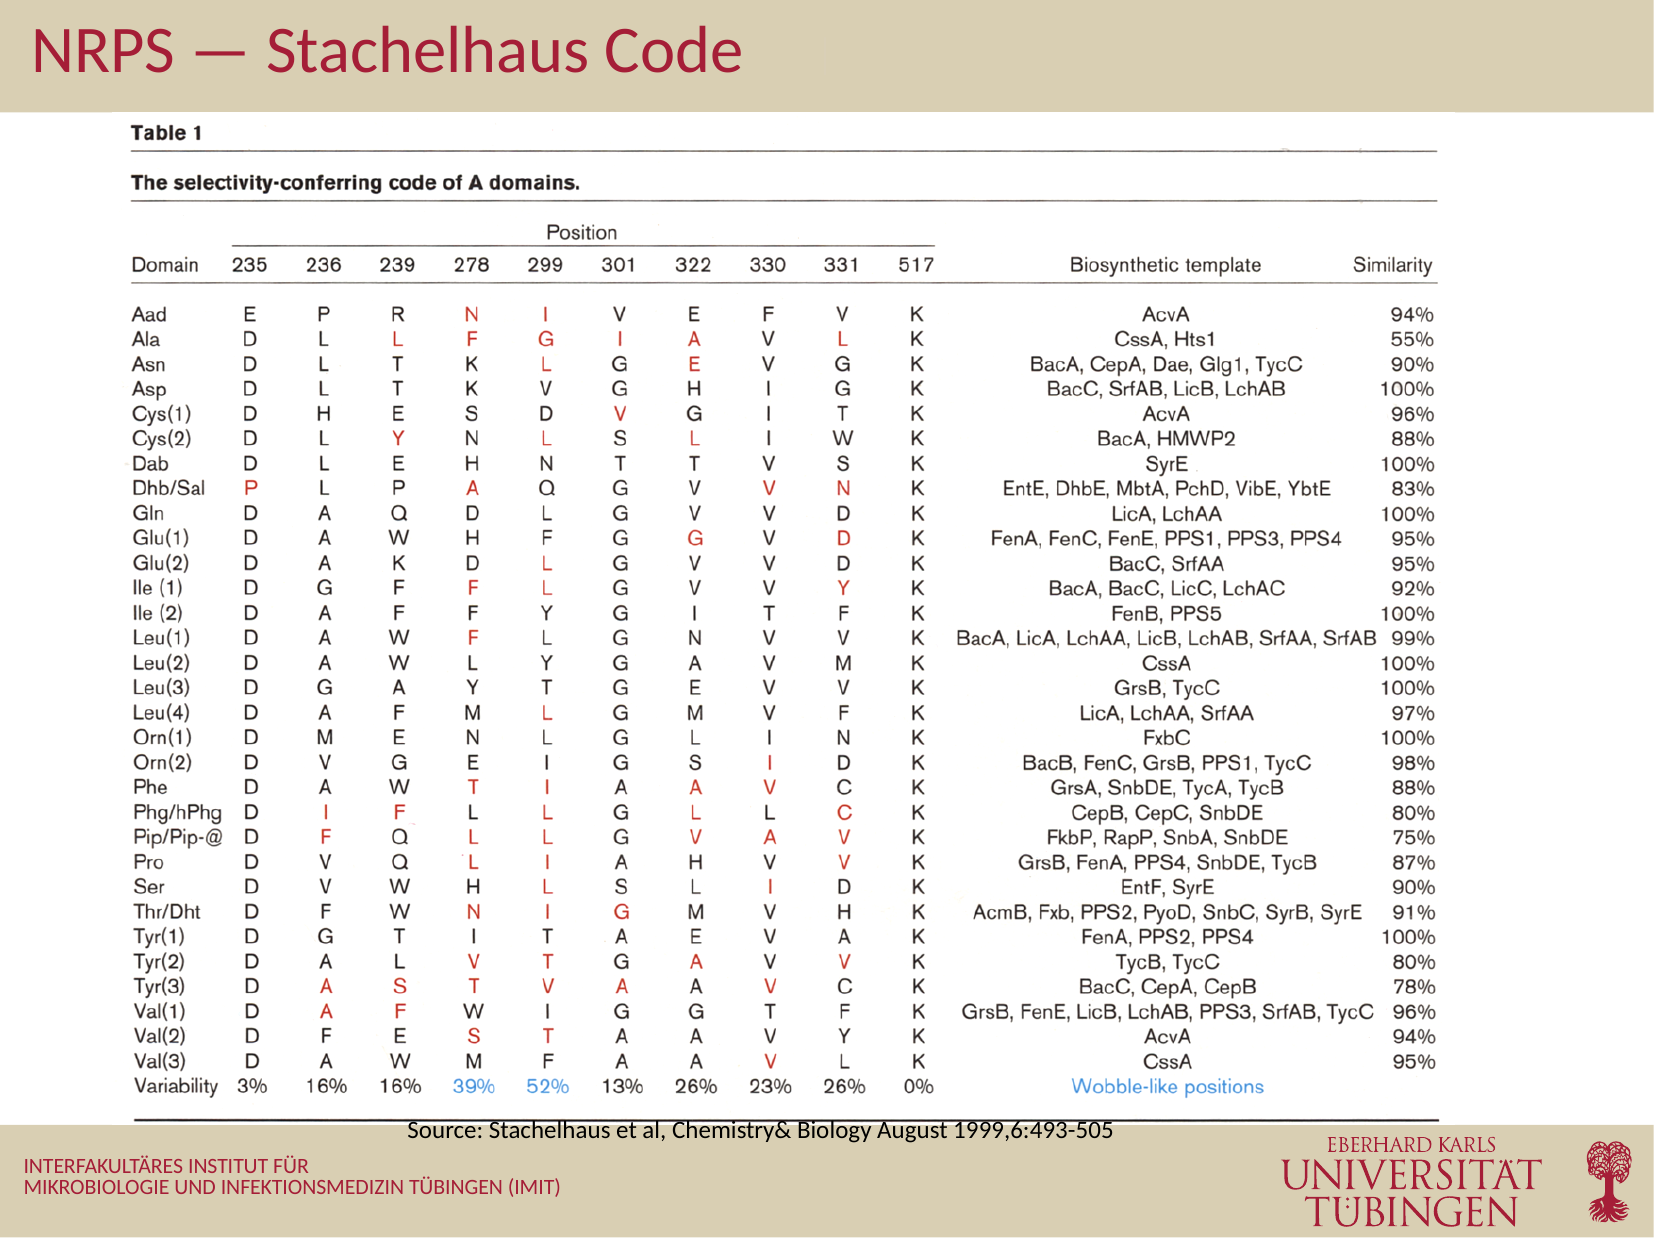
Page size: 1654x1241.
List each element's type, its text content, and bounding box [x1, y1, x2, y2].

text_box Source: Stachelhaus et al, Chemistry& Biology August 1999,6:493-505 [392, 1112, 1238, 1189]
title NRPS — Stachelhaus Code [31, 0, 1374, 113]
picture [112, 112, 1455, 1126]
